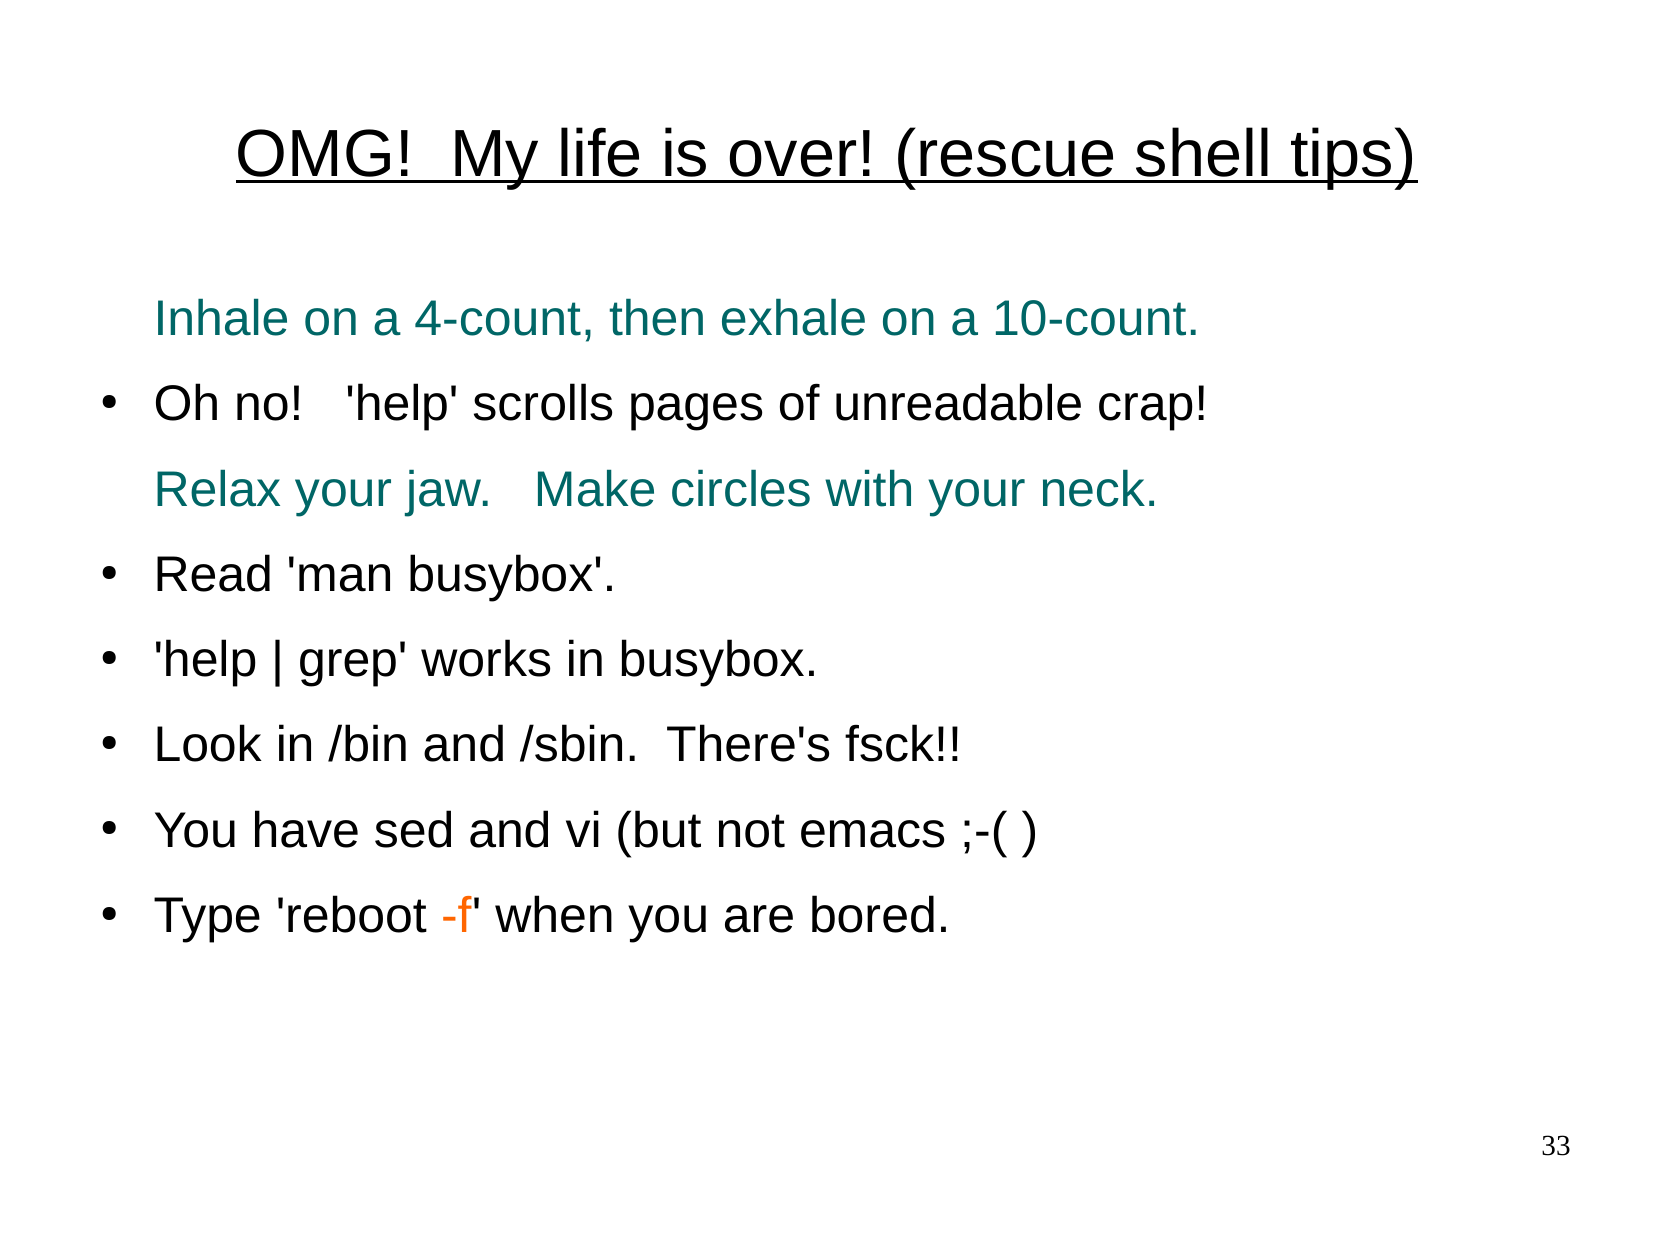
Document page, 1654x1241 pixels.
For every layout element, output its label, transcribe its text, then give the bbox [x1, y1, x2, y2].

list Inhale on a 4-count, then exhale on a 10-count. Oh no! 'help' scrolls pages of unreadable crap! Relax your jaw. Make circles with your neck. Read 'man busybox'. 'help | grep' works in busybox. Look in /bin and /sbin. There's fsck!! You have sed and vi (but not emacs ;-( ) Type 'reboot -f' when you are bored. [82, 290, 1571, 1010]
title OMG! My life is over! (rescue shell tips) [82, 49, 1571, 257]
